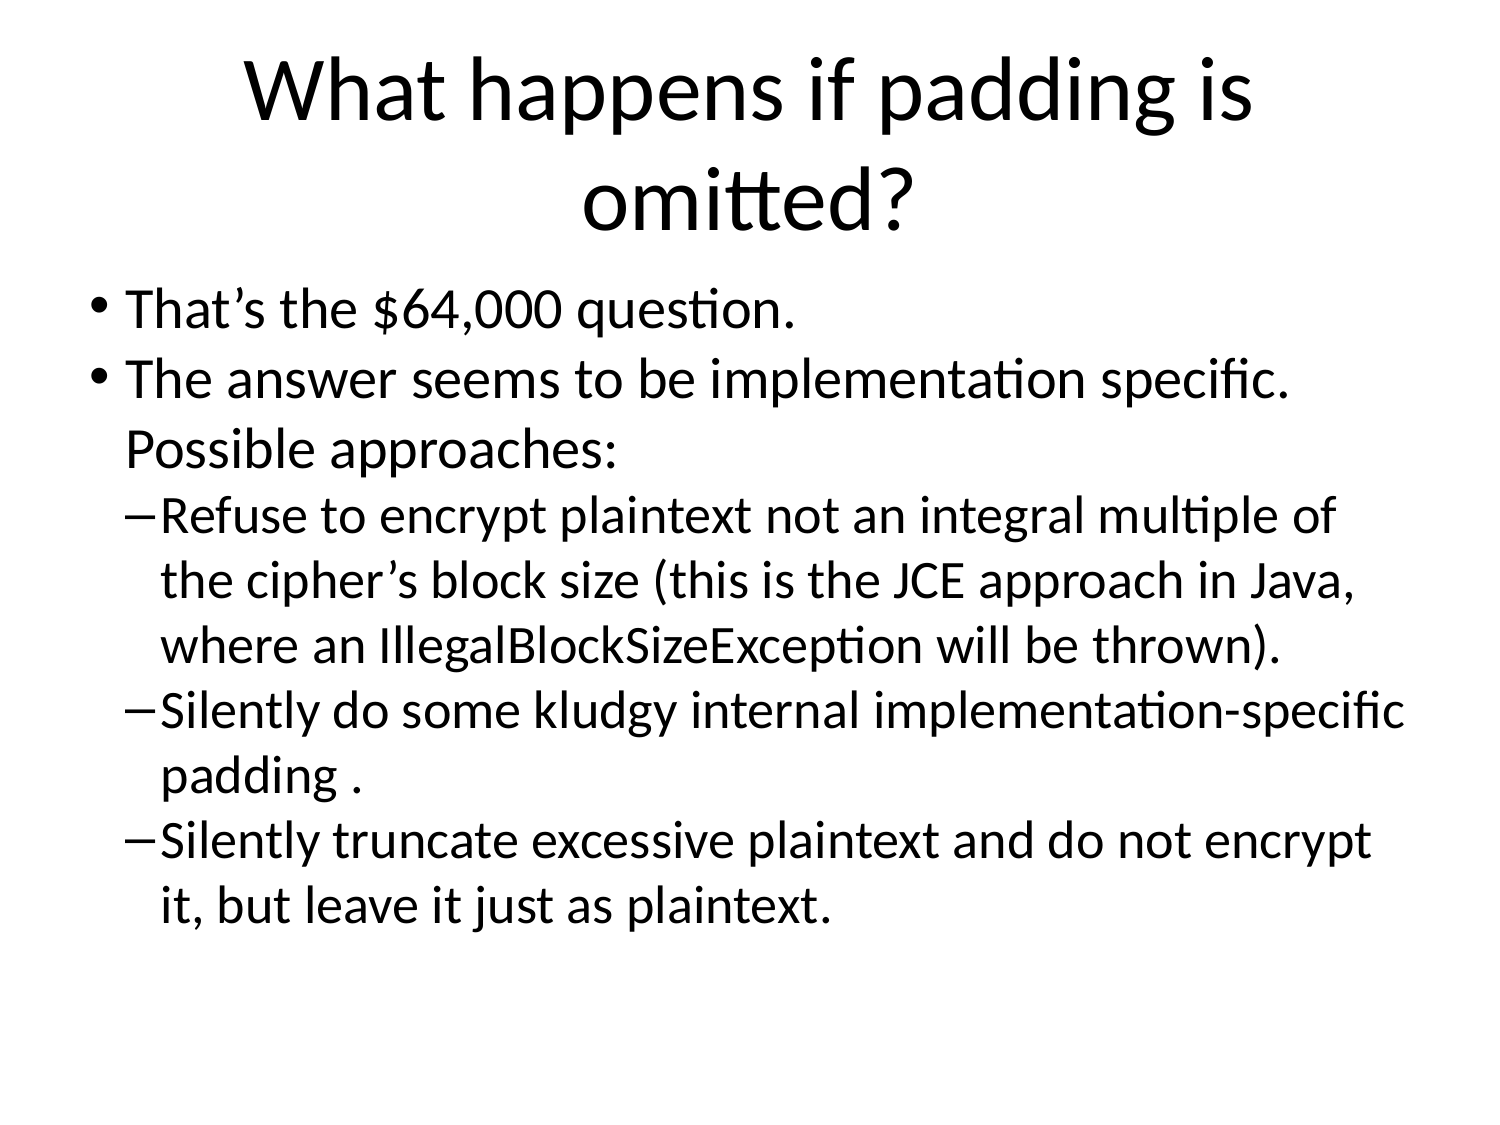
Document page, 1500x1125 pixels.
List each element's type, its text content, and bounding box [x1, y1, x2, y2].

text_box What happens if padding is omitted? [75, 45, 1425, 233]
text_box That’s the $64,000 question. The answer seems to be implementation specific. Possible approaches: Refuse to encrypt plaintext not an integral multiple of the cipher’s block size (this is the JCE approach in Java, where an IllegalBlockSizeException will be thrown). Silently do some kludgy internal implementation-specific padding . Silently truncate excessive plaintext and do not encrypt it, but leave it just as plaintext. [75, 262, 1425, 1005]
